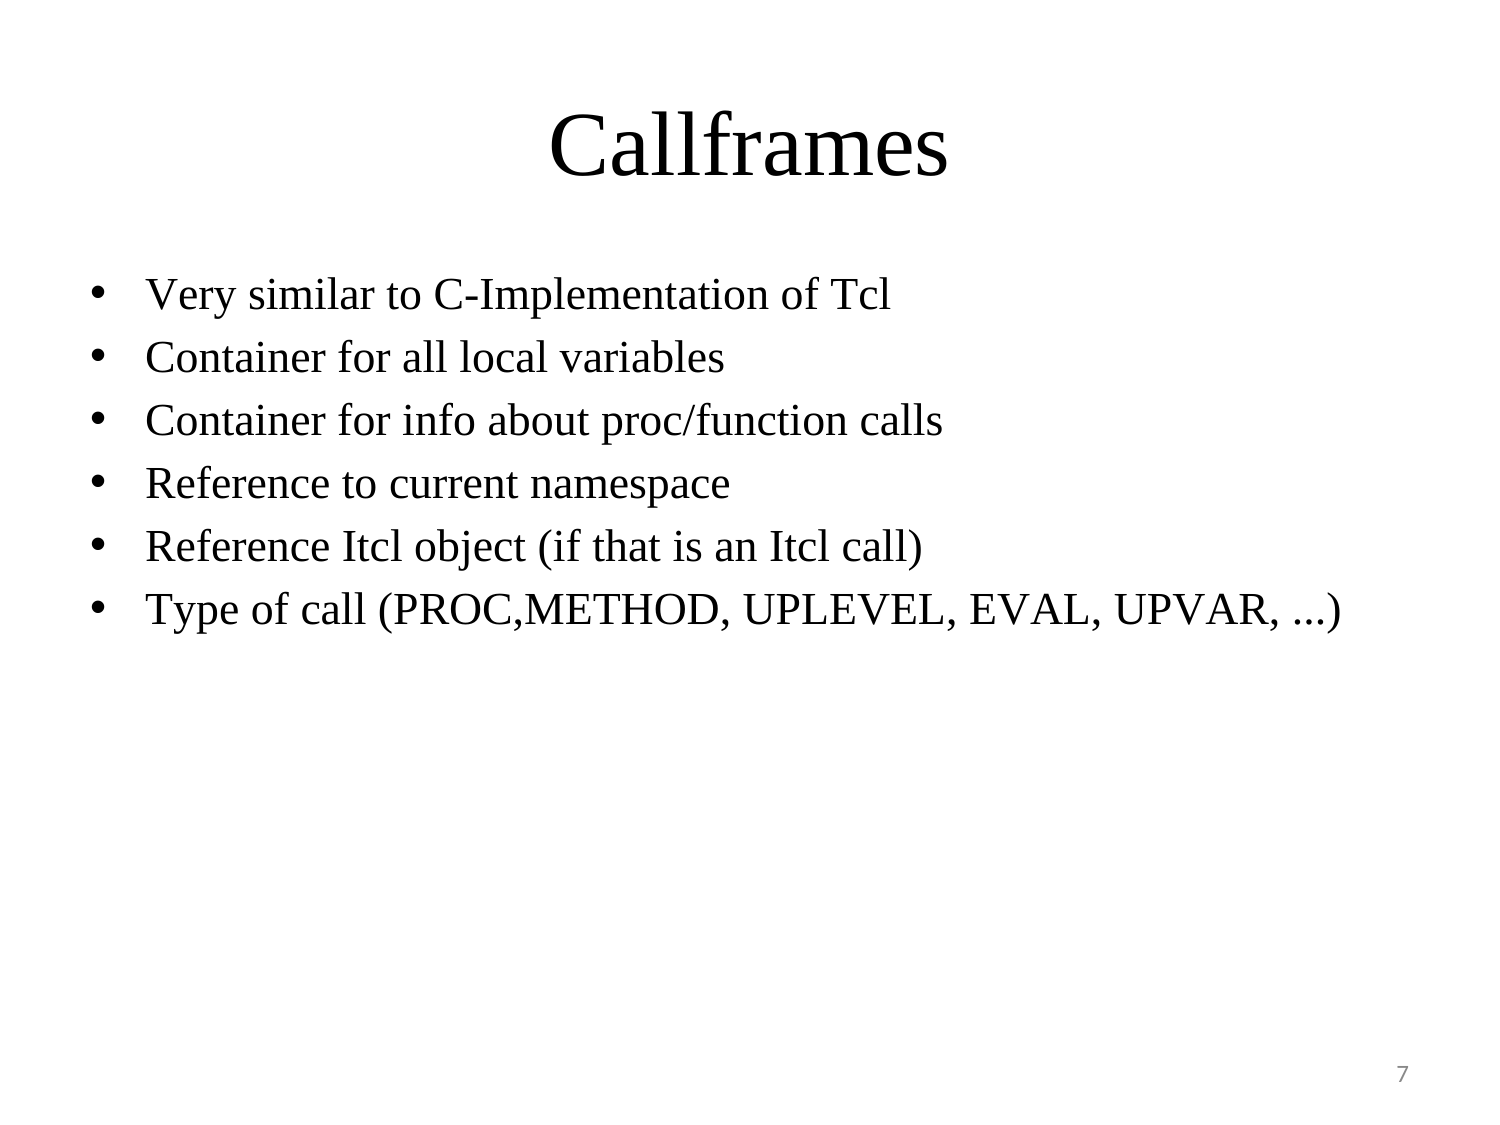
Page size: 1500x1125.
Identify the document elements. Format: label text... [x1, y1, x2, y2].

text_box Very similar to C-Implementation of Tcl Container for all local variables Container for info about proc/function calls Reference to current namespace Reference Itcl object (if that is an Itcl call) Type of call (PROC,METHOD, UPLEVEL, EVAL, UPVAR, ...) [75, 262, 1426, 1101]
text_box Callframes [75, 45, 1426, 233]
